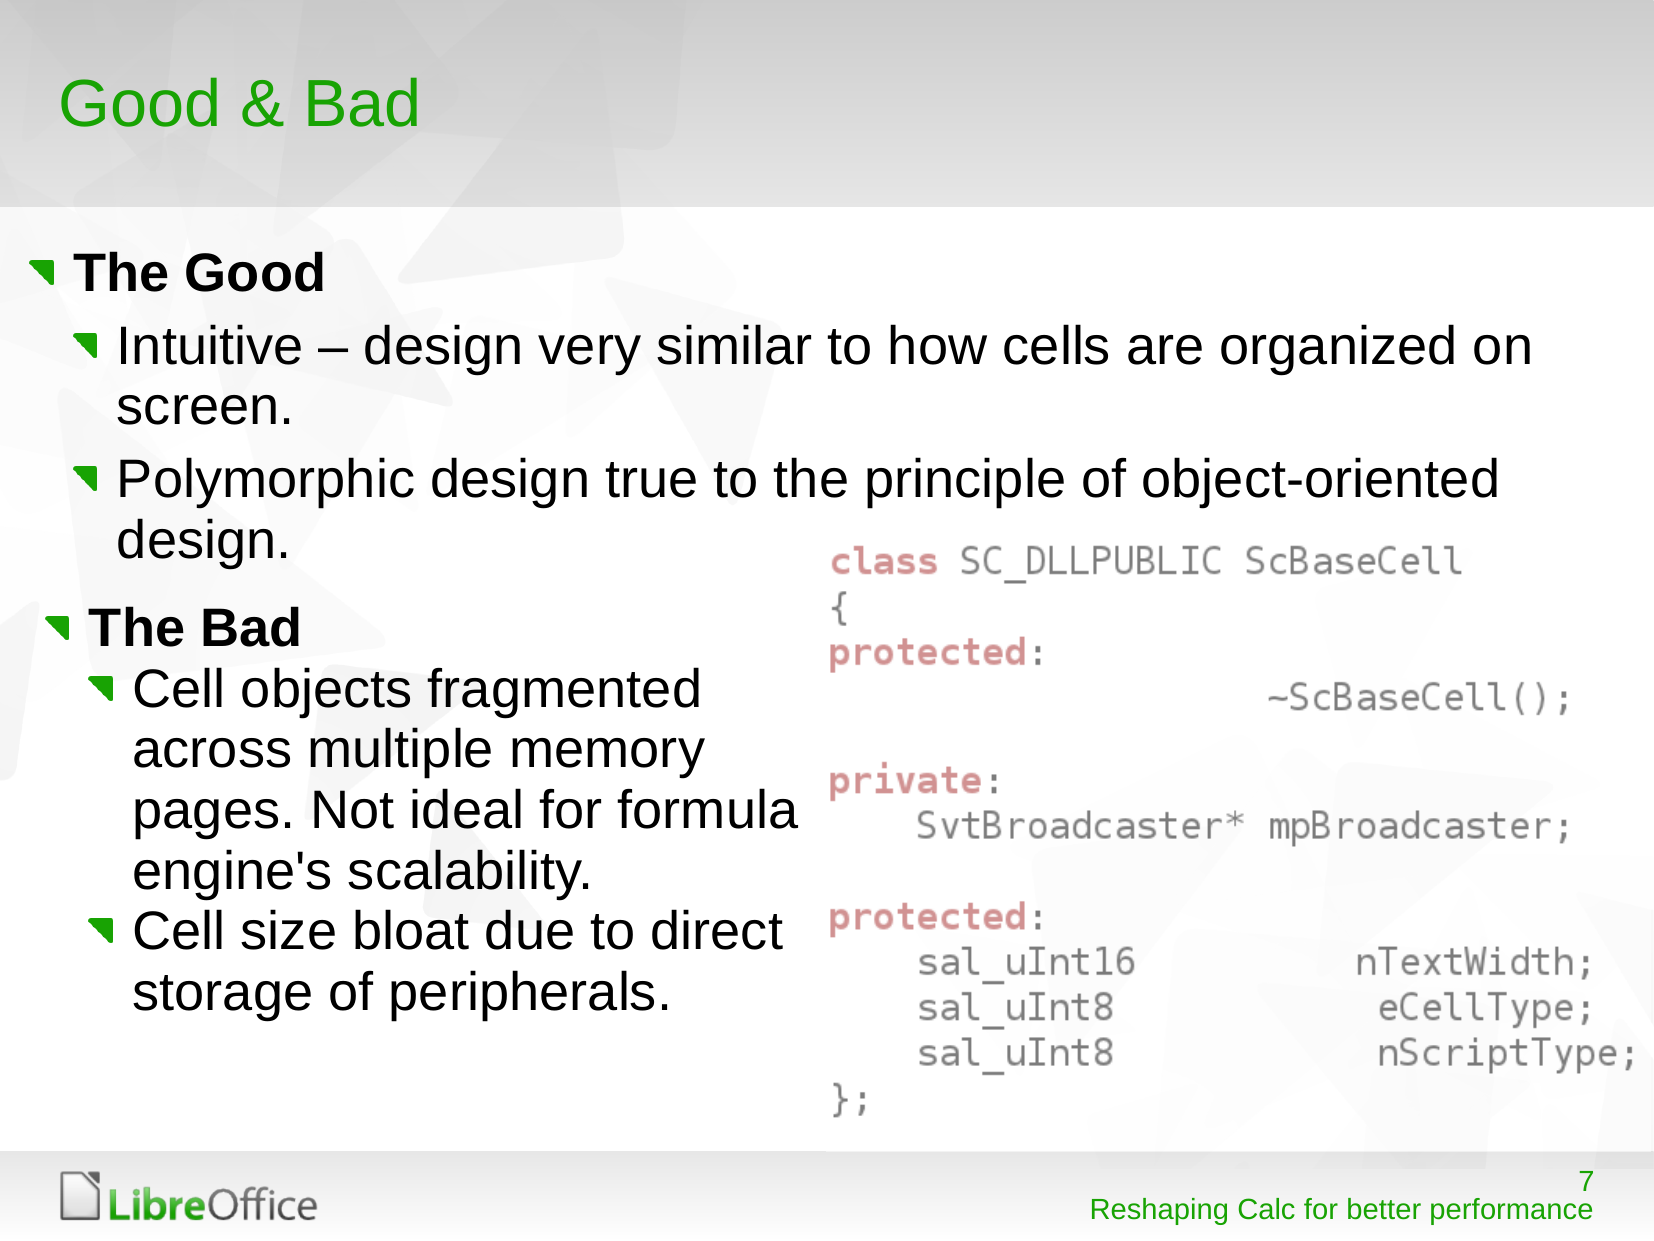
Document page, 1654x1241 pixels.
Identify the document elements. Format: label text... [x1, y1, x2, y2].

picture [0, 0, 783, 931]
picture [826, 518, 1654, 1169]
list The Good Intuitive – design very similar to how cells are organized on screen. Polymorphic design true to the principle of object-oriented design. [29, 242, 1595, 597]
title Good & Bad [59, 29, 1595, 178]
picture [41, 1152, 337, 1240]
text_box The Bad Cell objects fragmented across multiple memory pages. Not ideal for formula engine's scalability. Cell size bloat due to direct storage of peripherals. [23, 590, 821, 1123]
